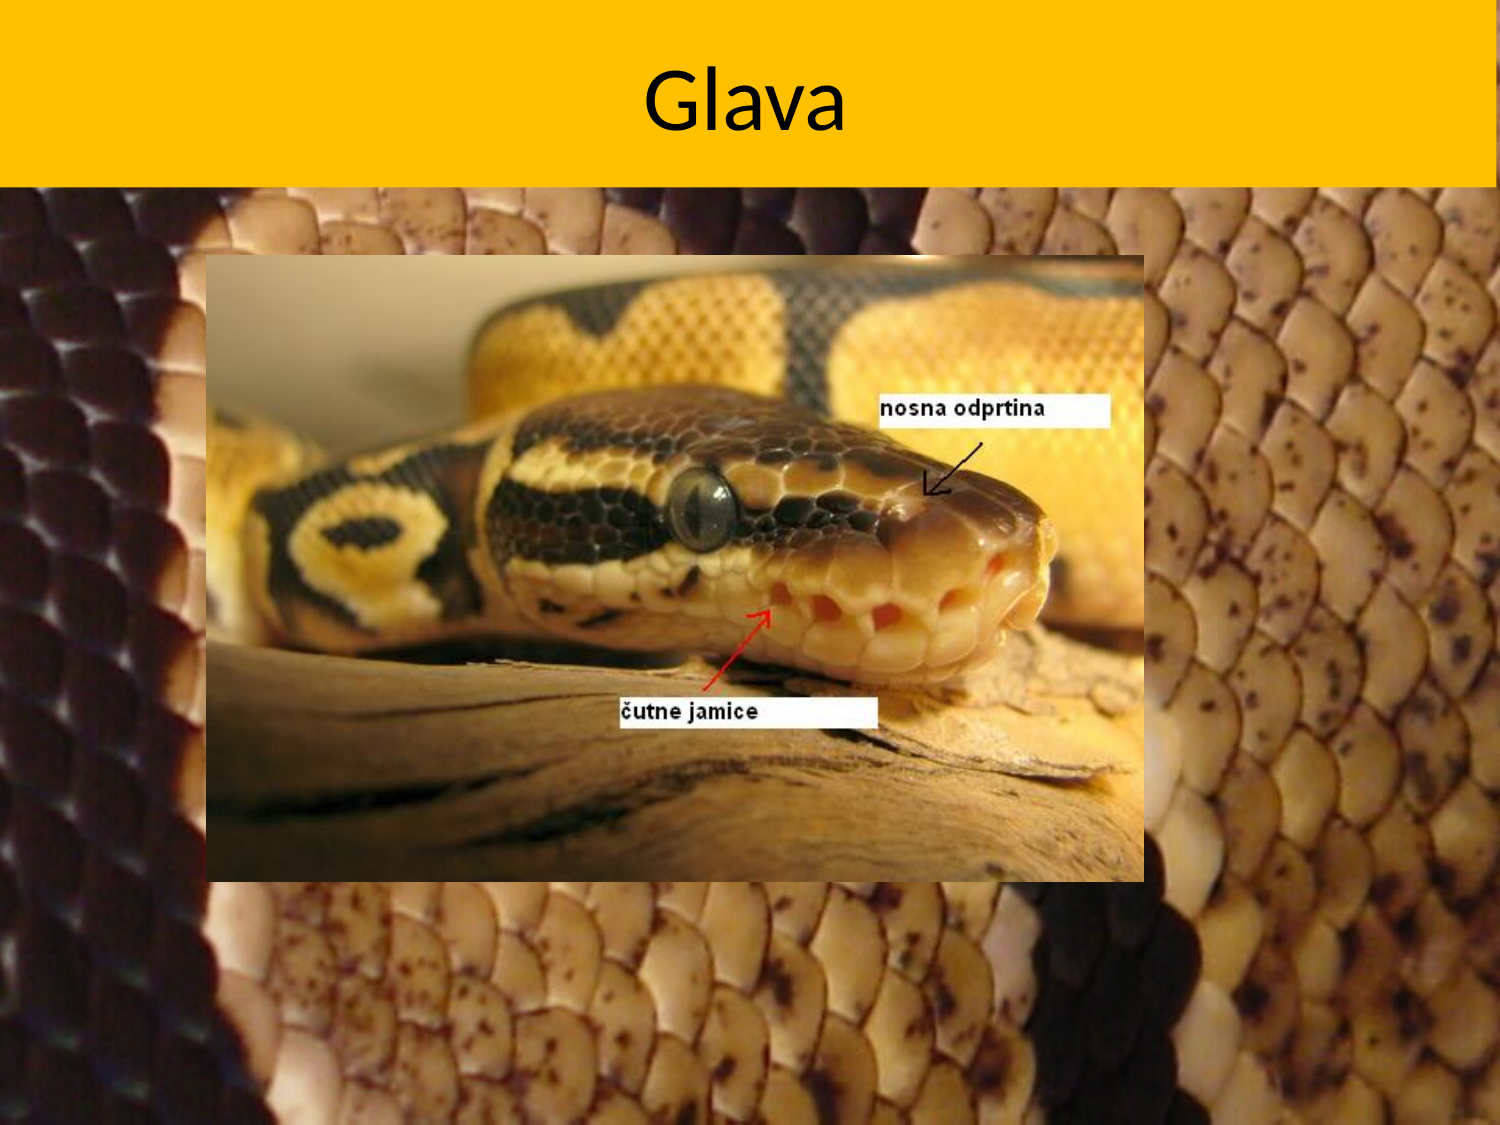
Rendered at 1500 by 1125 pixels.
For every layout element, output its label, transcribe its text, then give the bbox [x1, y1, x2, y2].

picture [0, 0, 1500, 1125]
title Glava [0, 0, 1497, 188]
